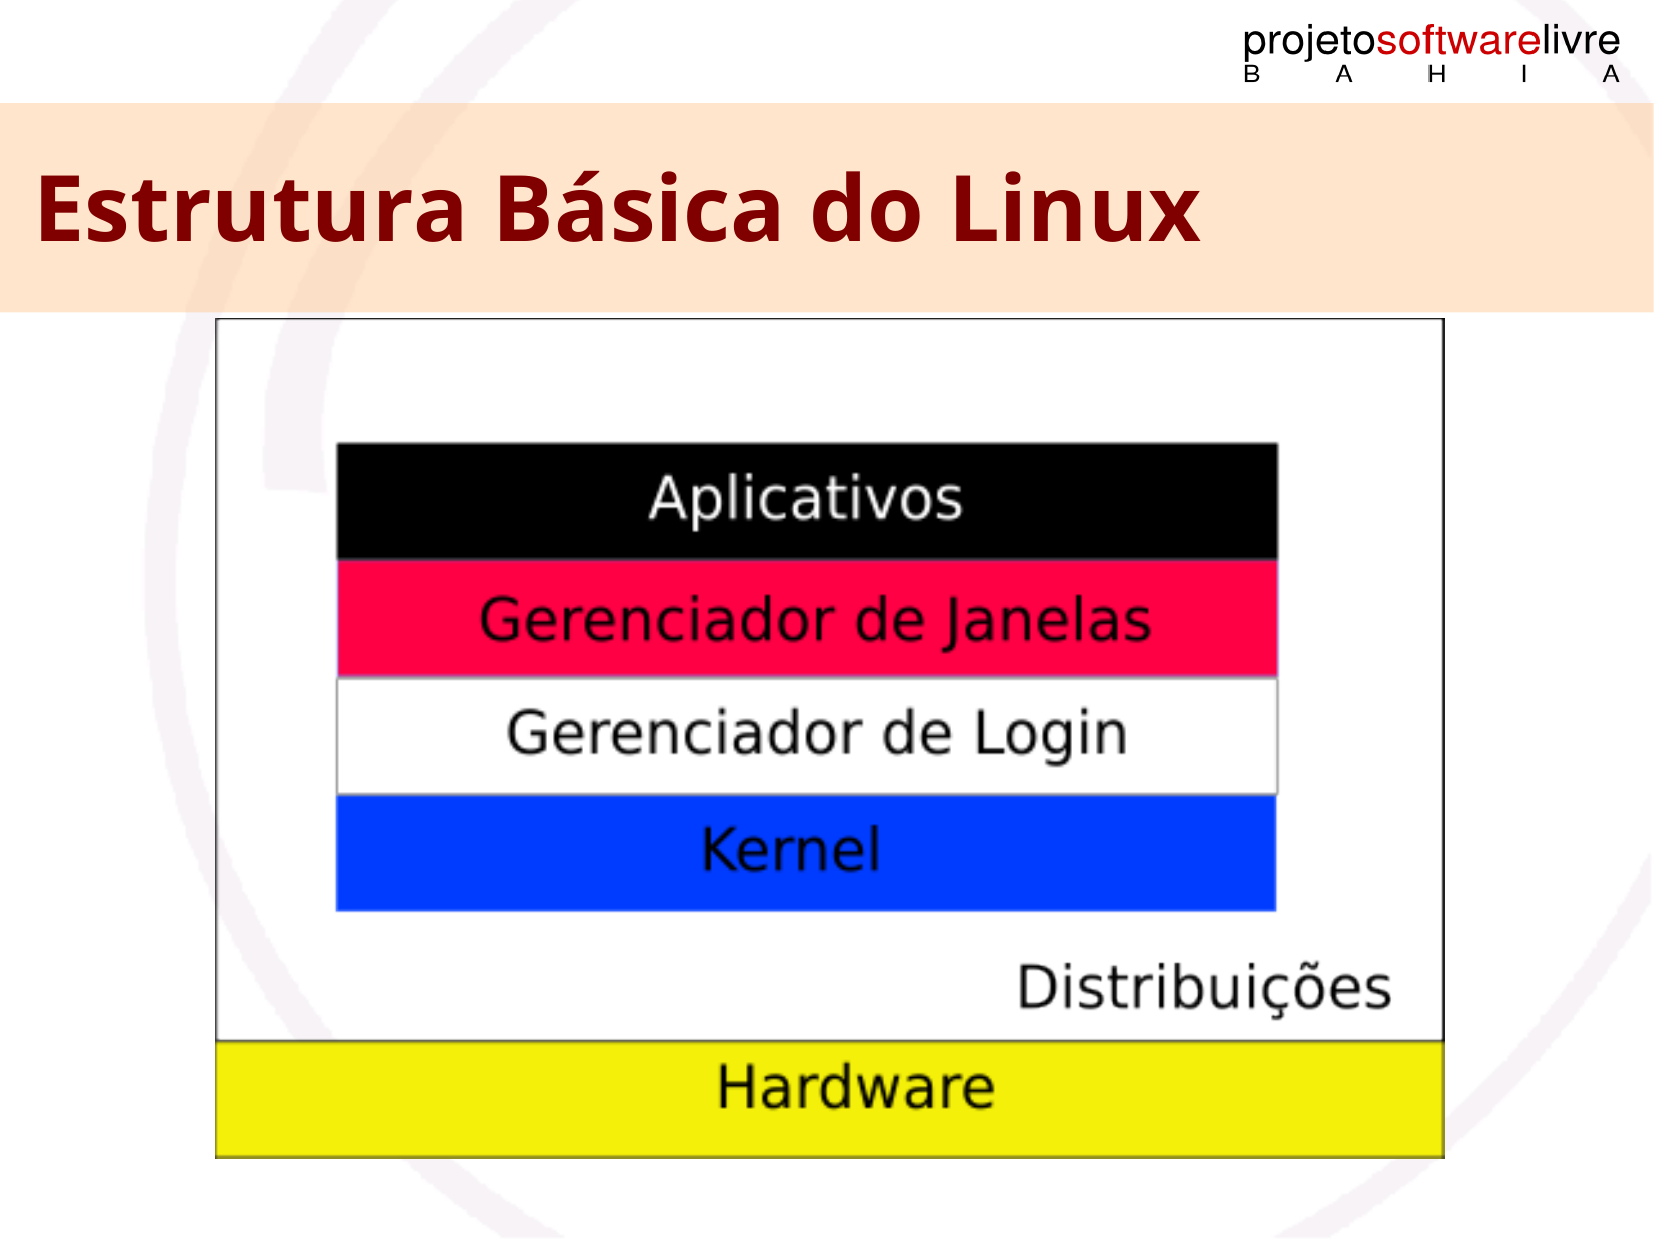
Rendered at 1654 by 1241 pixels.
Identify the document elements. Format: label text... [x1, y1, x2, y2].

picture [0, 313, 1654, 1241]
title Estrutura Básica do Linux [33, 88, 1633, 325]
picture [0, 0, 1654, 103]
